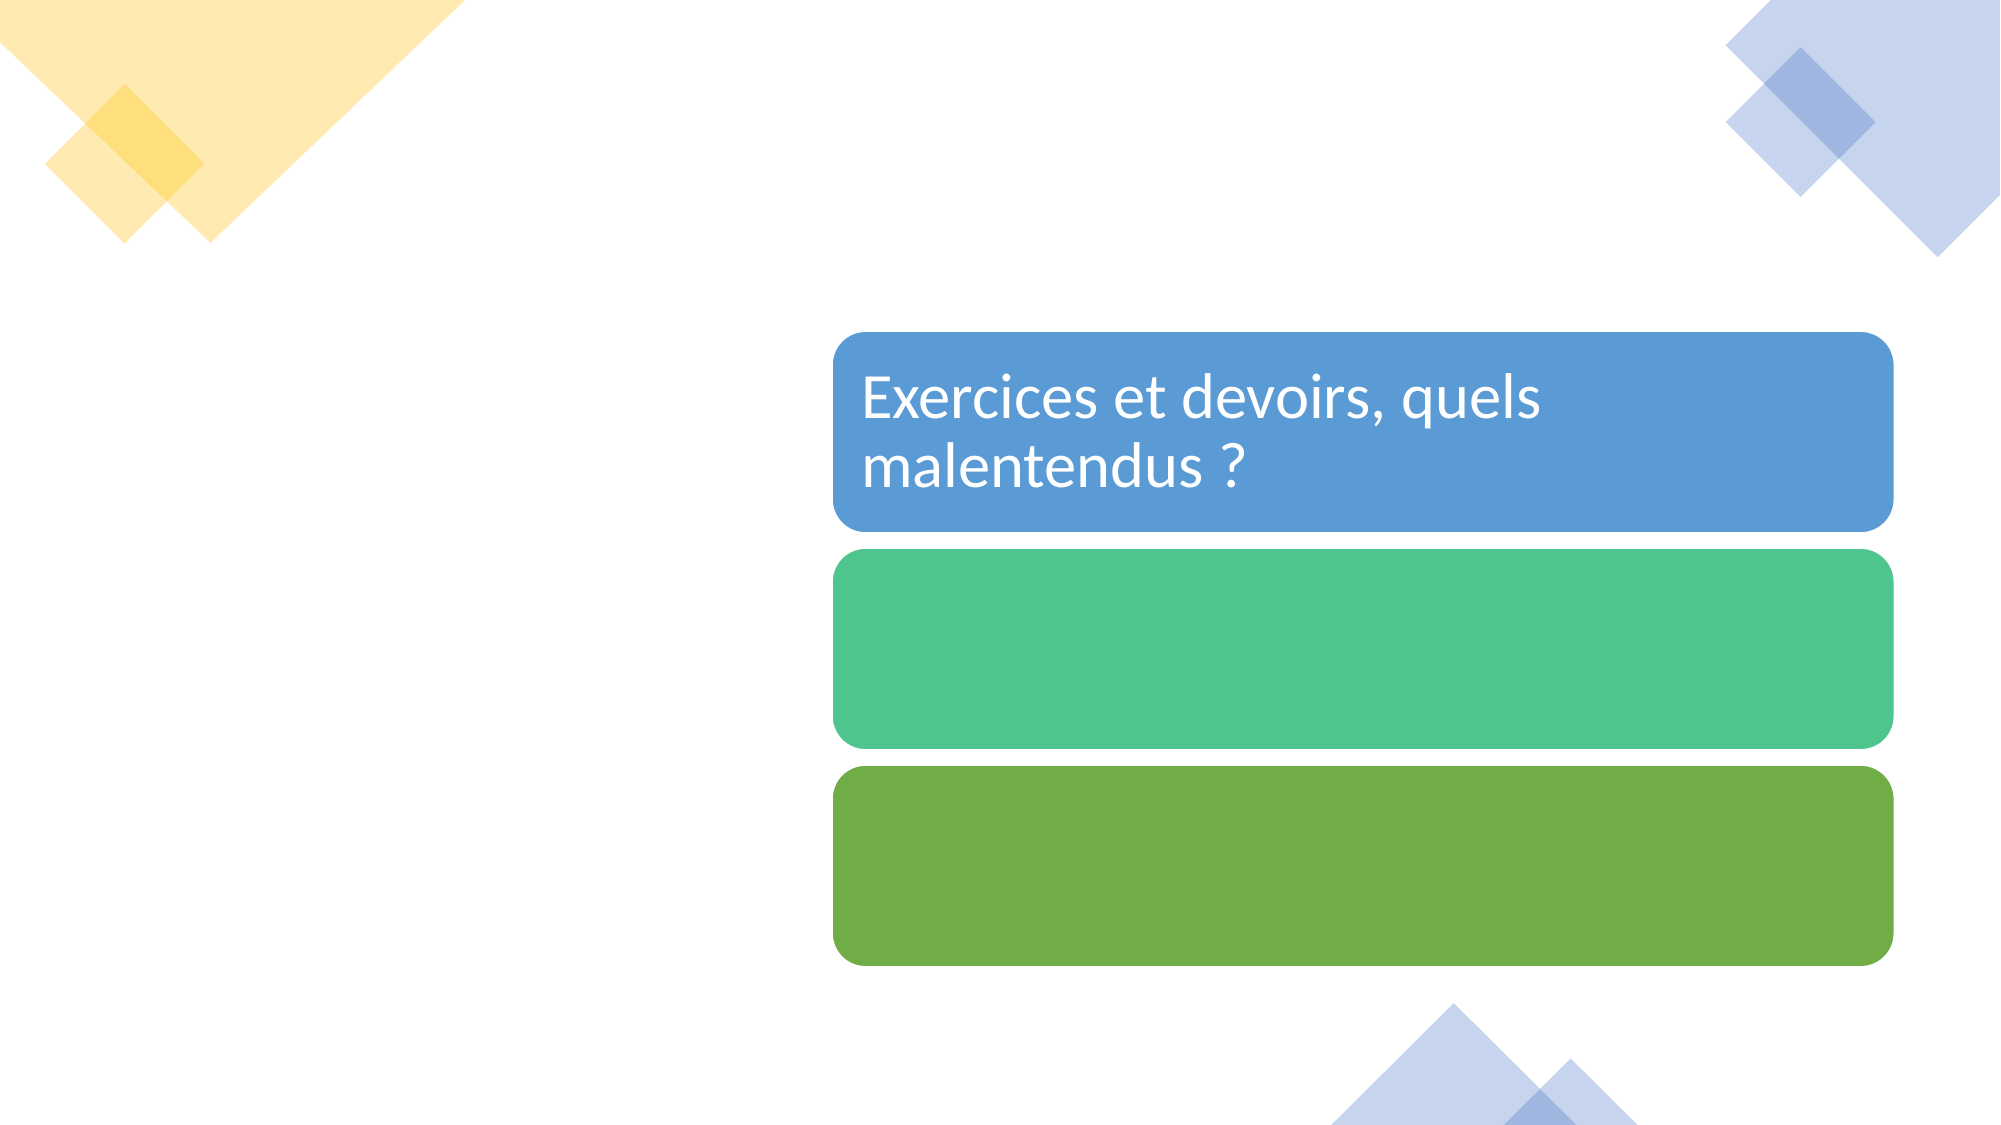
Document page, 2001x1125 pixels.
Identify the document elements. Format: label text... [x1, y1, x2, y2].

text_box [0, 0, 2000, 1125]
text_box Exercices et devoirs, quels malentendus ? [831, 330, 1895, 534]
